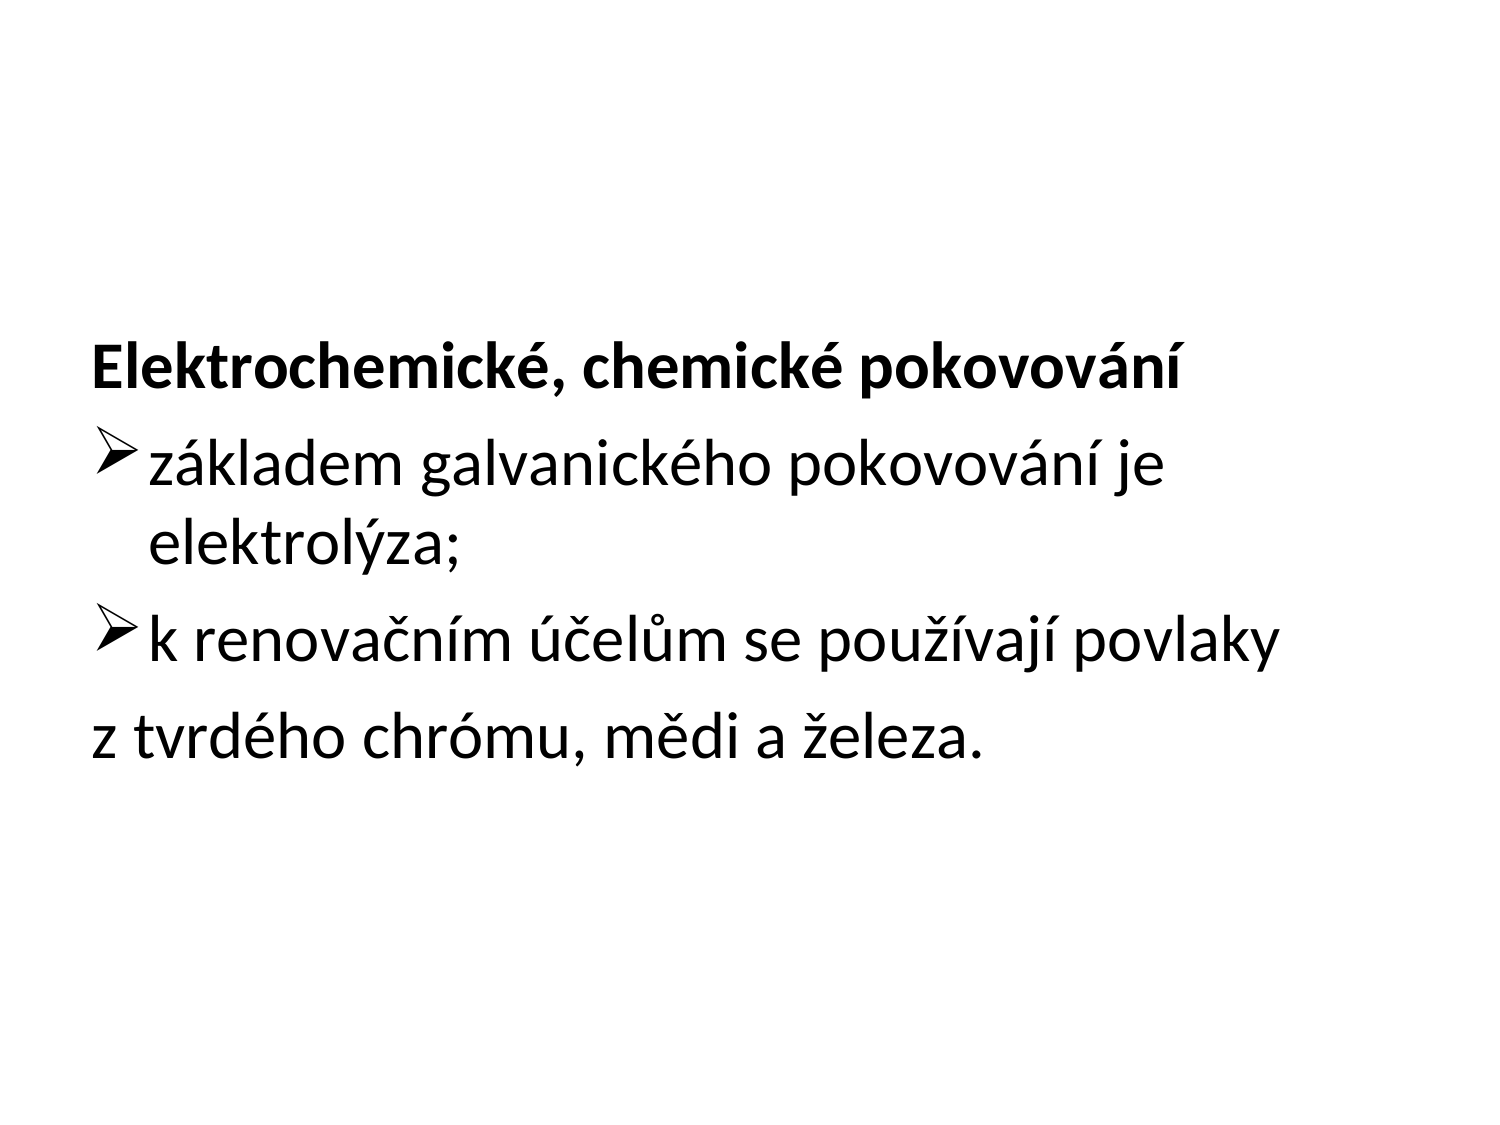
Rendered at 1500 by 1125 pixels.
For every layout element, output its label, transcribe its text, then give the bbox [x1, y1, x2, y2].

list Elektrochemické, chemické pokovování základem galvanického pokovování je elektrolýza; k renovačním účelům se používají povlaky z tvrdého chrómu, mědi a železa. [76, 314, 1427, 973]
